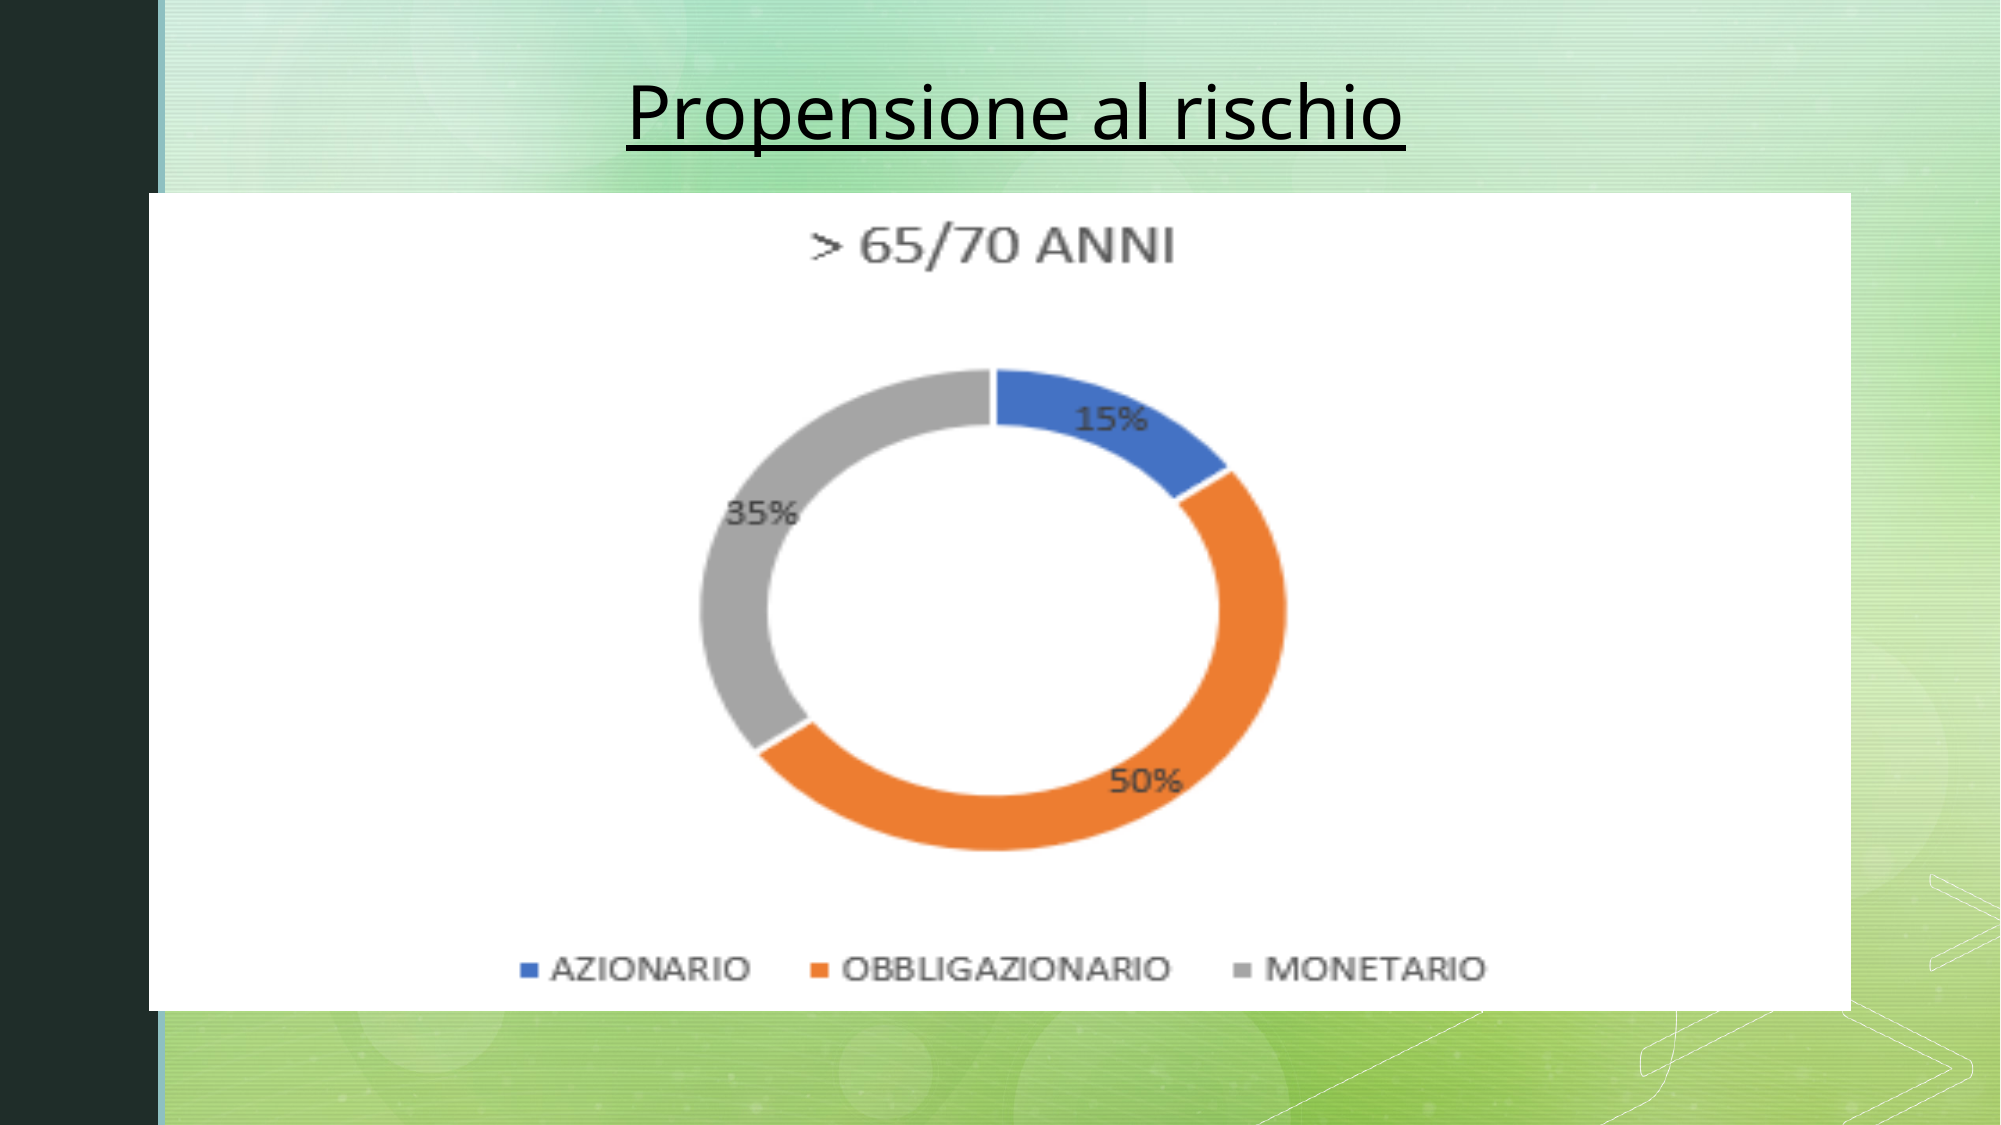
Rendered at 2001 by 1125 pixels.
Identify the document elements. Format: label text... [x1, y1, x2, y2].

text_box Propensione al rischio [516, 50, 1516, 158]
picture [149, 193, 1851, 1011]
